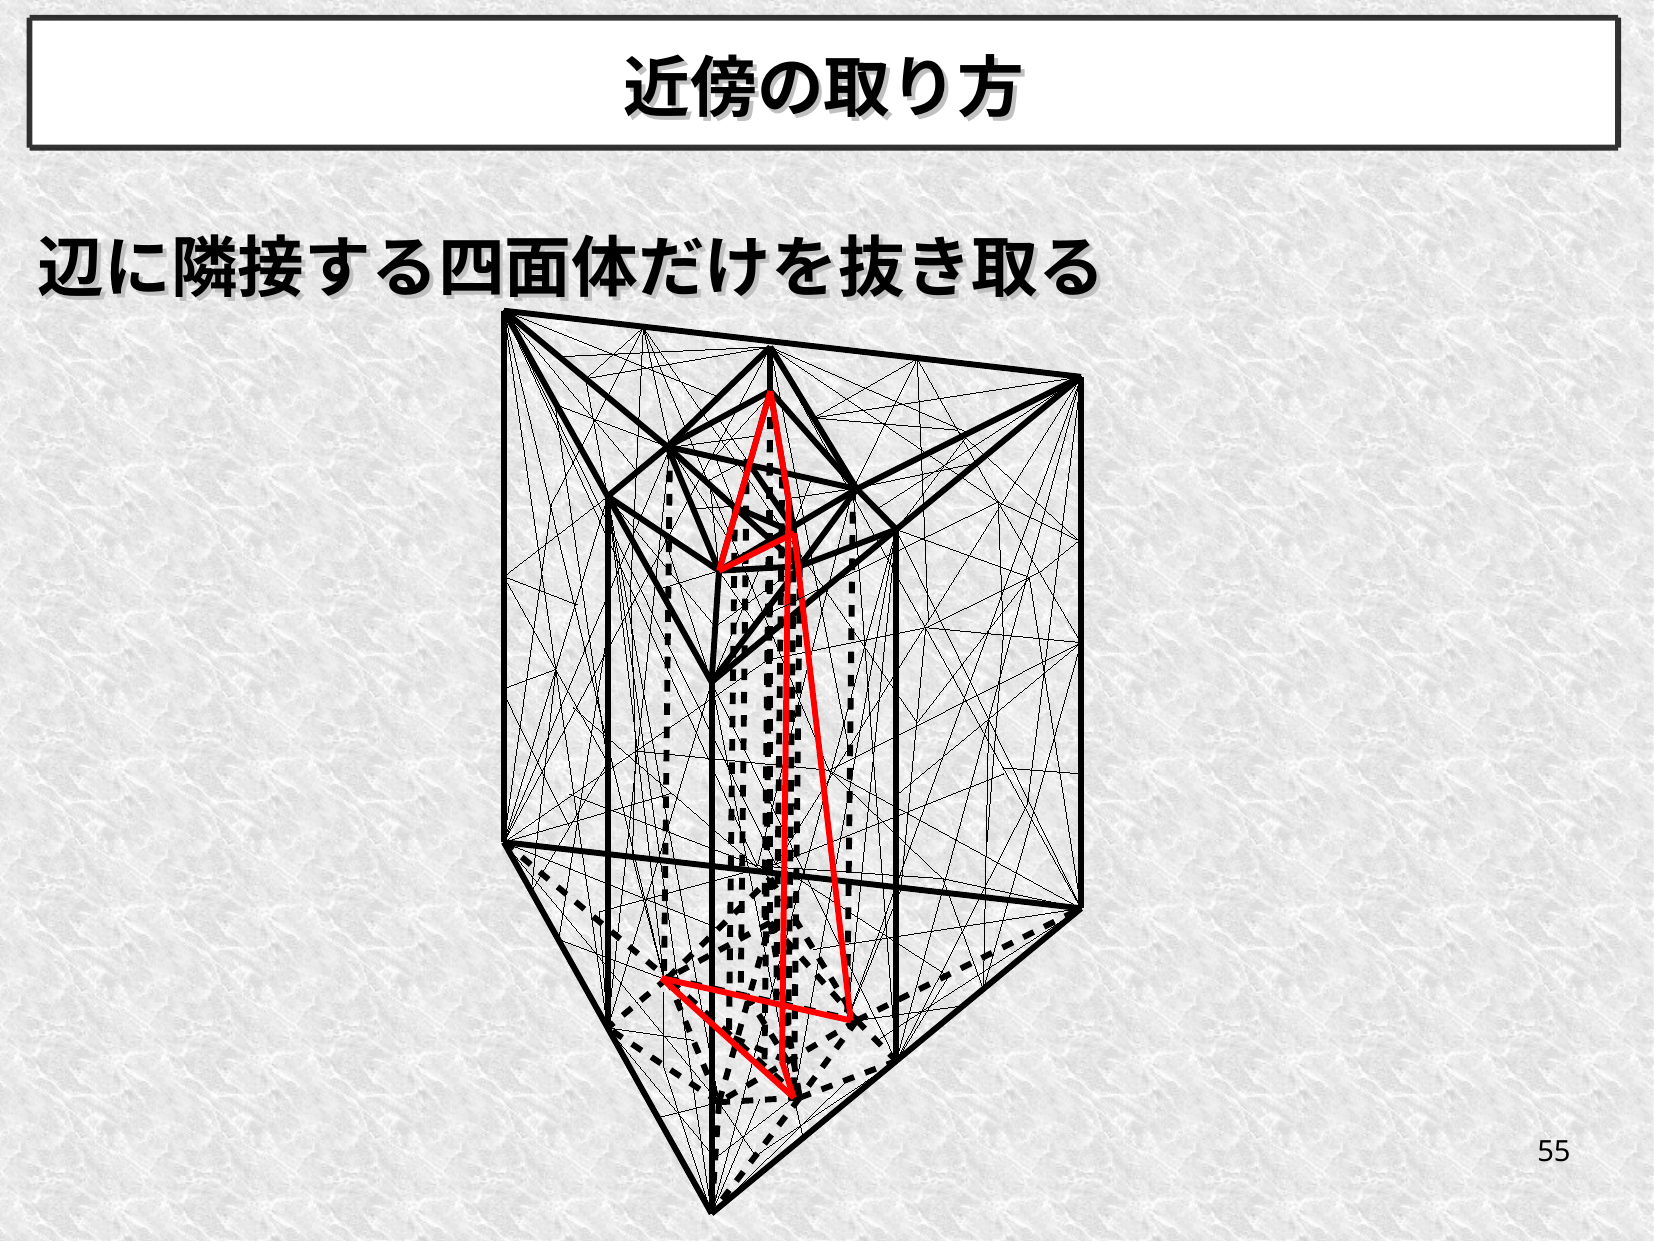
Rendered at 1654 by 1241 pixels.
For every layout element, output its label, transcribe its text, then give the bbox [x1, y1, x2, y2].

text_box 近傍の取り方 [29, 17, 1619, 148]
text_box 辺に隣接する四面体だけを抜き取る [22, 206, 1105, 296]
picture [0, 0, 1654, 1241]
